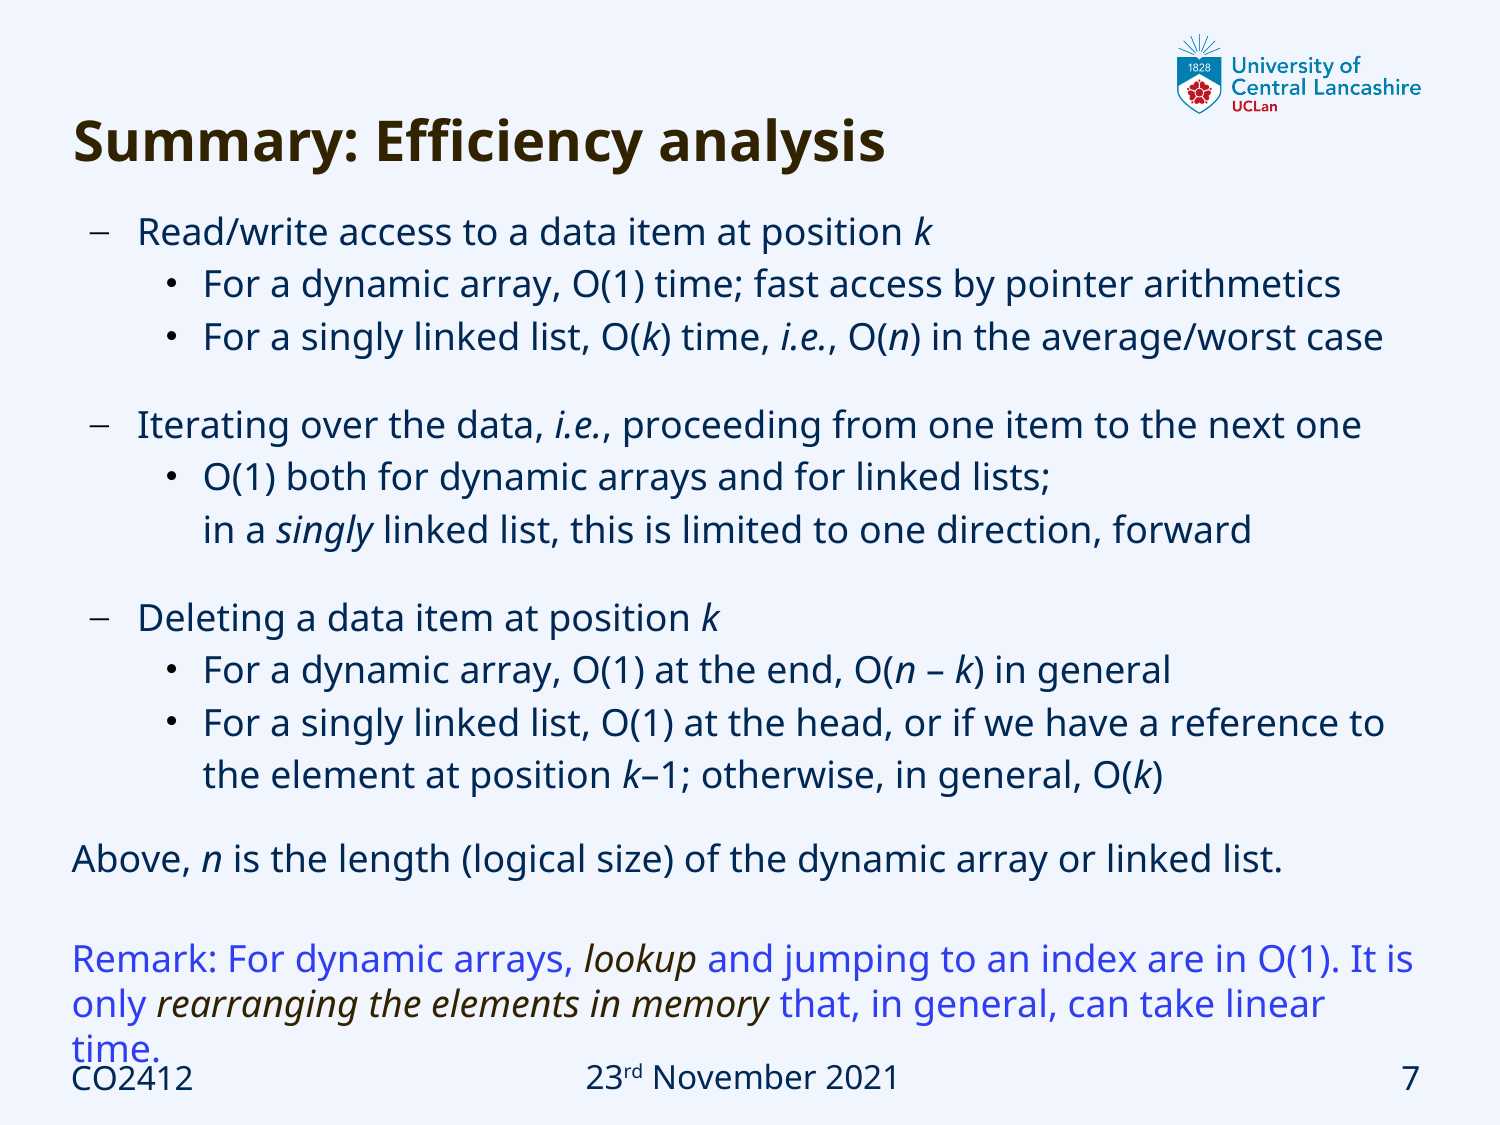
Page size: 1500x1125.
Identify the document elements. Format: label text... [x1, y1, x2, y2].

title Summary: Efficiency analysis [58, 54, 1500, 224]
text_box Above, n is the length (logical size) of the dynamic array or linked list. [56, 827, 1435, 888]
picture [1177, 34, 1421, 54]
text_box Remark: For dynamic arrays, lookup and jumping to an index are in O(1). It is only rearranging the elements in memory that, in general, can take linear time. [56, 927, 1435, 1033]
text_box Read/write access to a data item at position k For a dynamic array, O(1) time; fast access by pointer arithmetics For a singly linked list, O(k) time, i.e., O(n) in the average/worst case Iterating over the data, i.e., proceeding from one item to the next one O(1) both for dynamic arrays and for linked lists; in a singly linked list, this is limited to one direction, forward Deleting a data item at position k For a dynamic array, O(1) at the end, O(n – k) in general For a singly linked list, O(1) at the head, or if we have a reference to the element at position k–1; otherwise, in general, O(k) [0, 192, 1446, 869]
